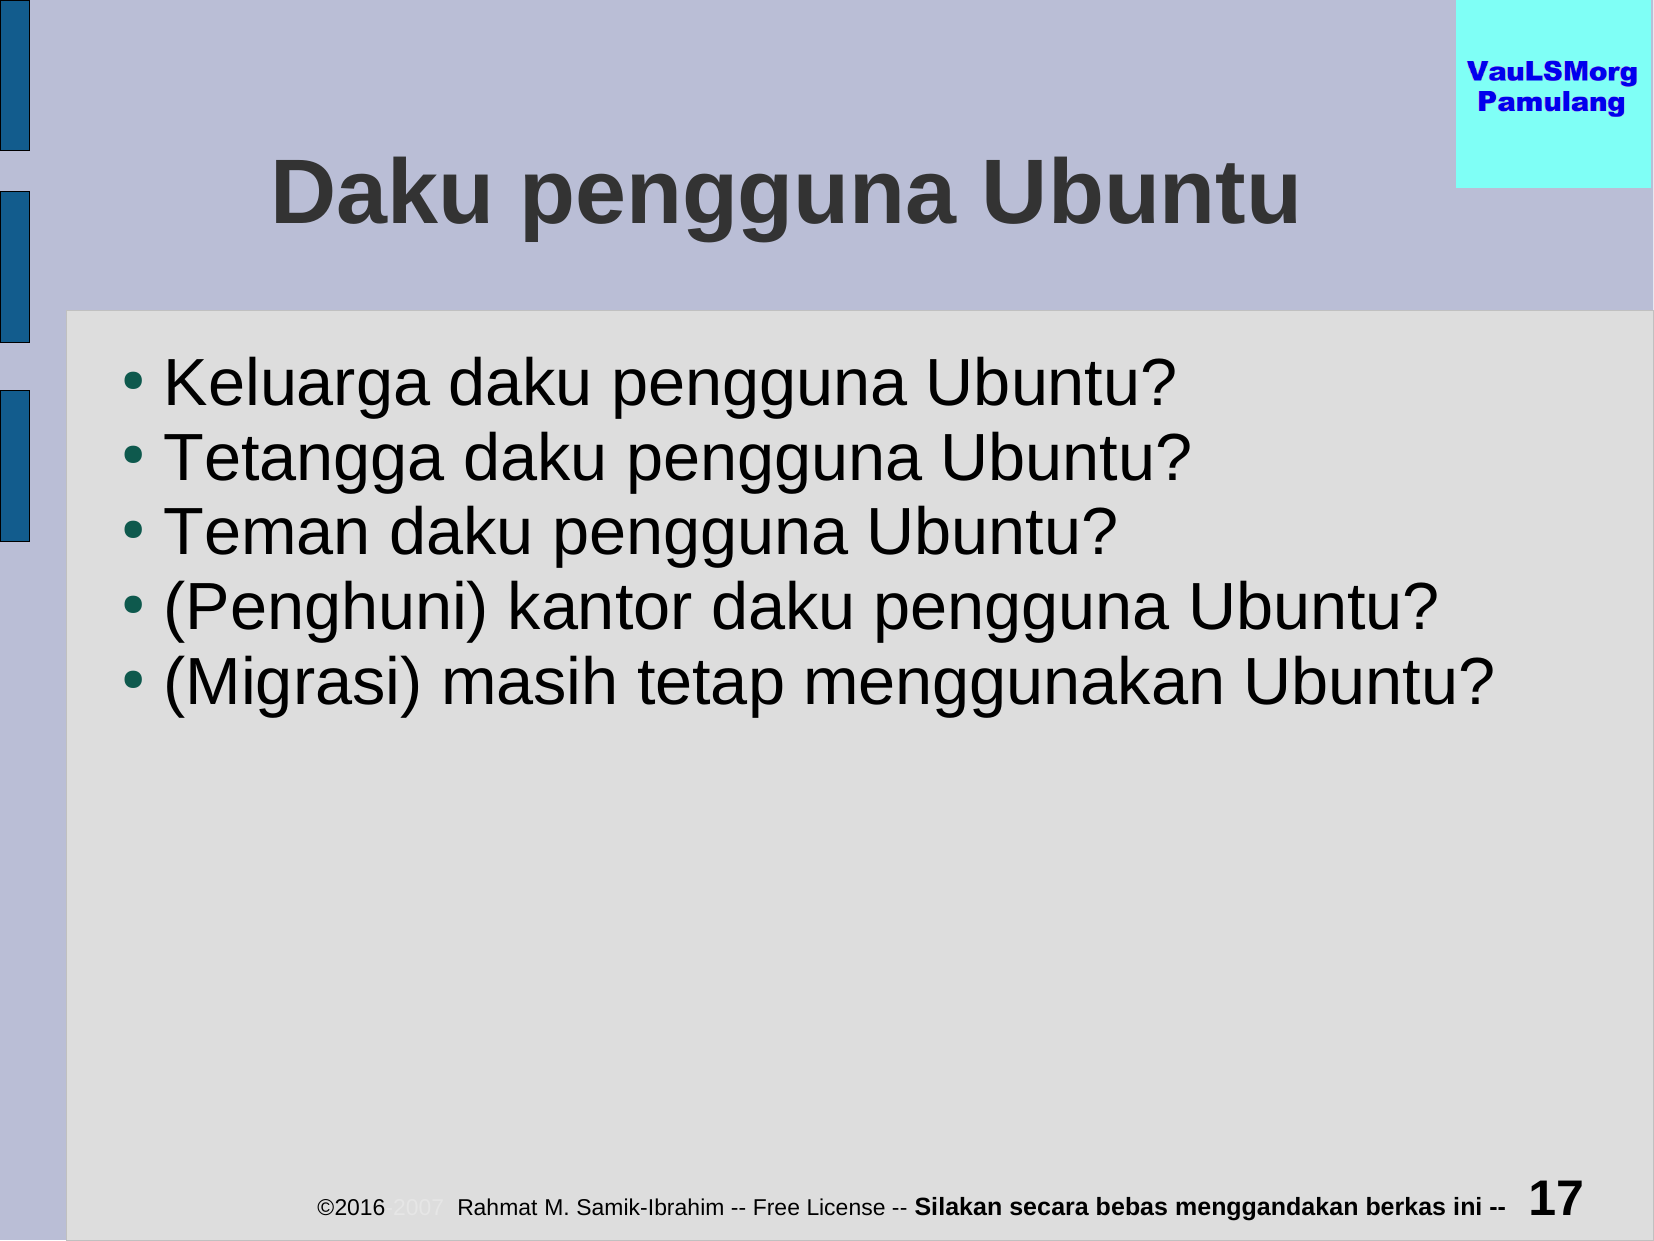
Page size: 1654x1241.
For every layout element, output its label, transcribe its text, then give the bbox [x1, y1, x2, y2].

list Keluarga daku pengguna Ubuntu? Tetangga daku pengguna Ubuntu? Teman daku pengguna Ubuntu? (Penghuni) kantor daku pengguna Ubuntu? (Migrasi) masih tetap menggunakan Ubuntu? [121, 344, 1534, 1065]
title Daku pengguna Ubuntu [80, 87, 1494, 296]
picture [1456, 0, 1651, 188]
